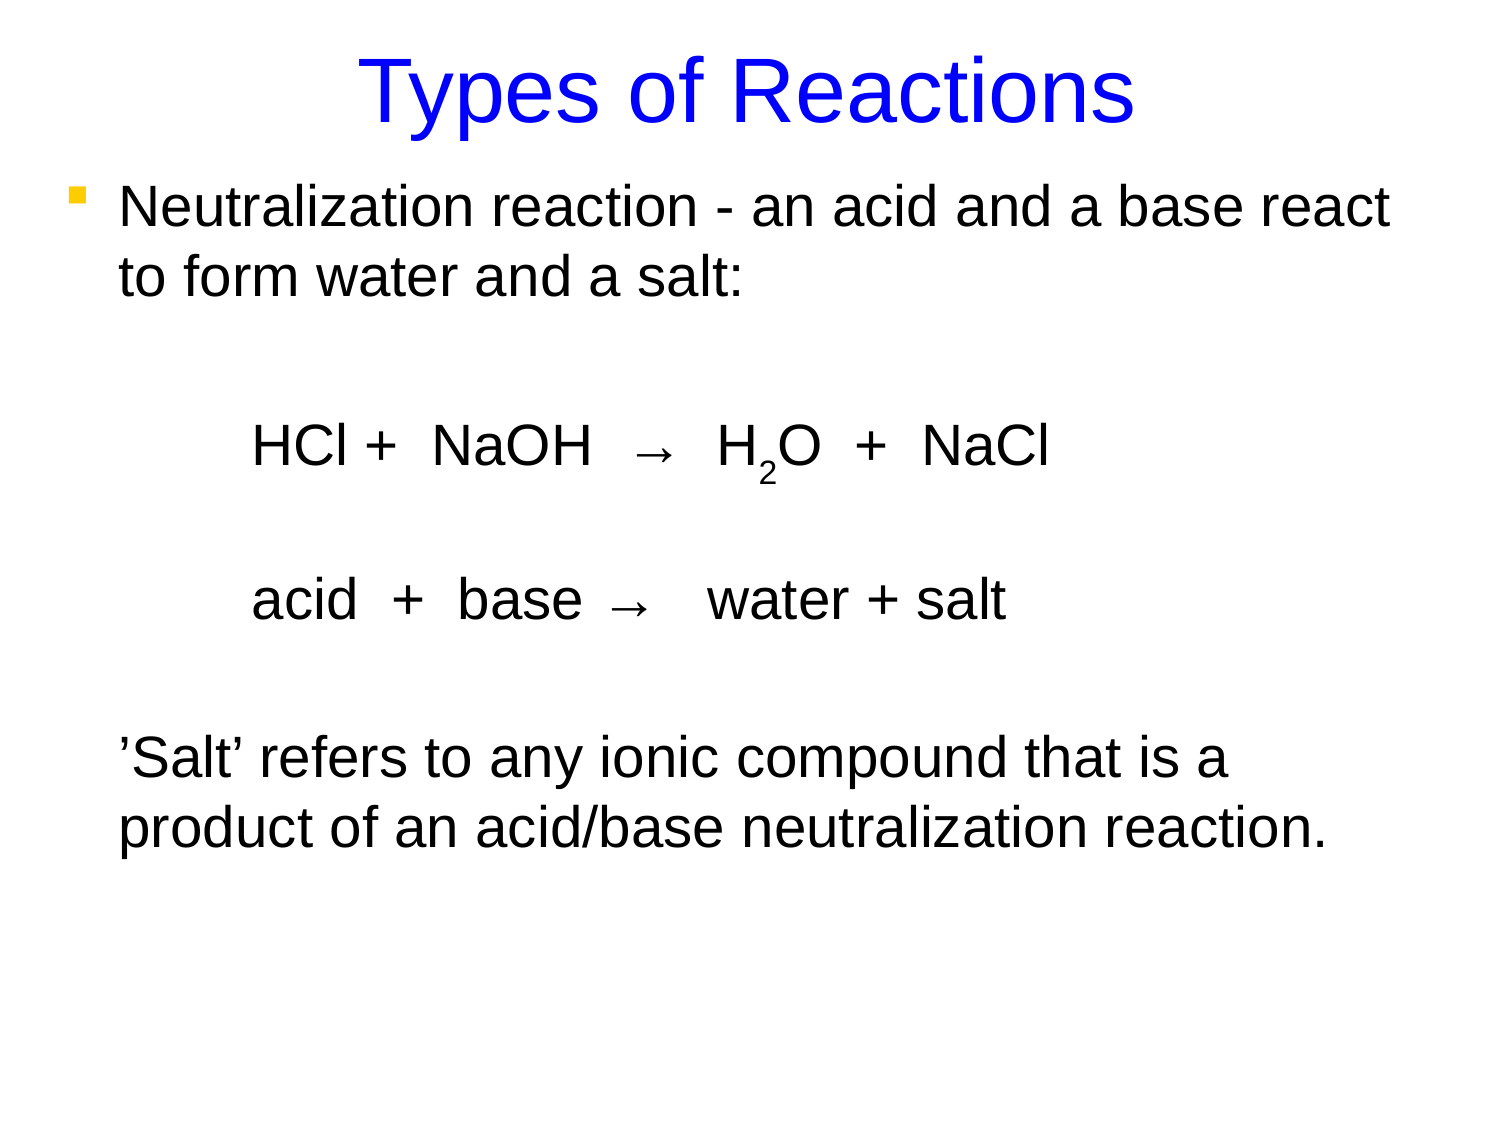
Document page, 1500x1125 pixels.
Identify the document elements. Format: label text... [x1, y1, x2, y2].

title Types of Reactions [49, 15, 1446, 90]
list Neutralization reaction - an acid and a base react to form water and a salt: HCl + NaOH → H2O + NaCl acid + base → water + salt ’Salt’ refers to any ionic compound that is a product of an acid/base neutralization reaction. [49, 90, 1451, 963]
